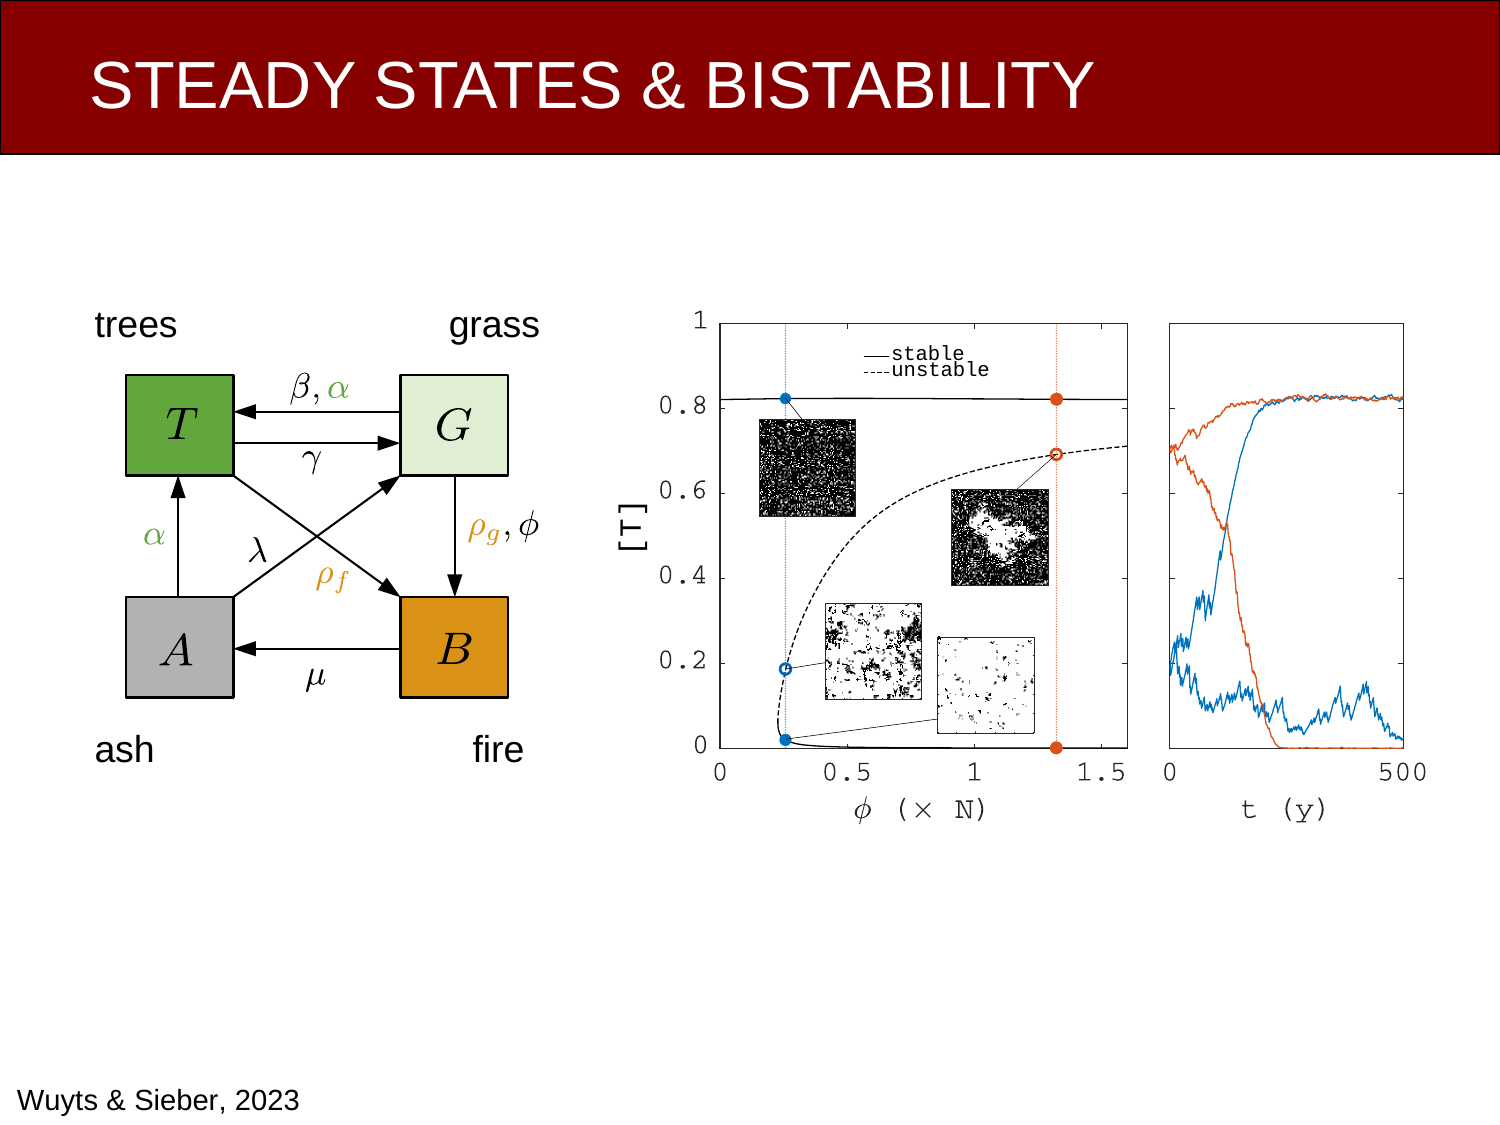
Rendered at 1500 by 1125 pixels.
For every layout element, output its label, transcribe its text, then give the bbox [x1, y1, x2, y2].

text_box [377, 475, 400, 495]
text_box [290, 372, 310, 405]
title STEADY STATES & BISTABILITY [74, 3, 1425, 160]
text_box trees [79, 292, 231, 398]
text_box [328, 381, 349, 399]
text_box [468, 519, 486, 543]
text_box [127, 376, 232, 474]
text_box [302, 451, 322, 475]
text_box [486, 529, 500, 546]
text_box [402, 598, 507, 696]
text_box [316, 567, 334, 591]
text_box [335, 570, 349, 594]
text_box [0, 0, 1500, 154]
text_box ash [79, 717, 231, 823]
text_box [305, 668, 326, 693]
text_box [144, 528, 165, 545]
text_box Wuyts & Sieber, 2023 [2, 1038, 442, 1125]
text_box [402, 376, 507, 474]
text_box [377, 577, 400, 597]
text_box [235, 404, 256, 420]
text_box [447, 574, 463, 596]
text_box [233, 641, 256, 657]
text_box [127, 598, 232, 696]
text_box [505, 531, 510, 542]
text_box [248, 537, 267, 563]
text_box [377, 435, 401, 451]
text_box [170, 477, 186, 499]
text_box [314, 393, 319, 405]
picture [601, 301, 1444, 834]
text_box [519, 510, 539, 543]
text_box fire [457, 717, 601, 823]
text_box grass [434, 292, 585, 398]
